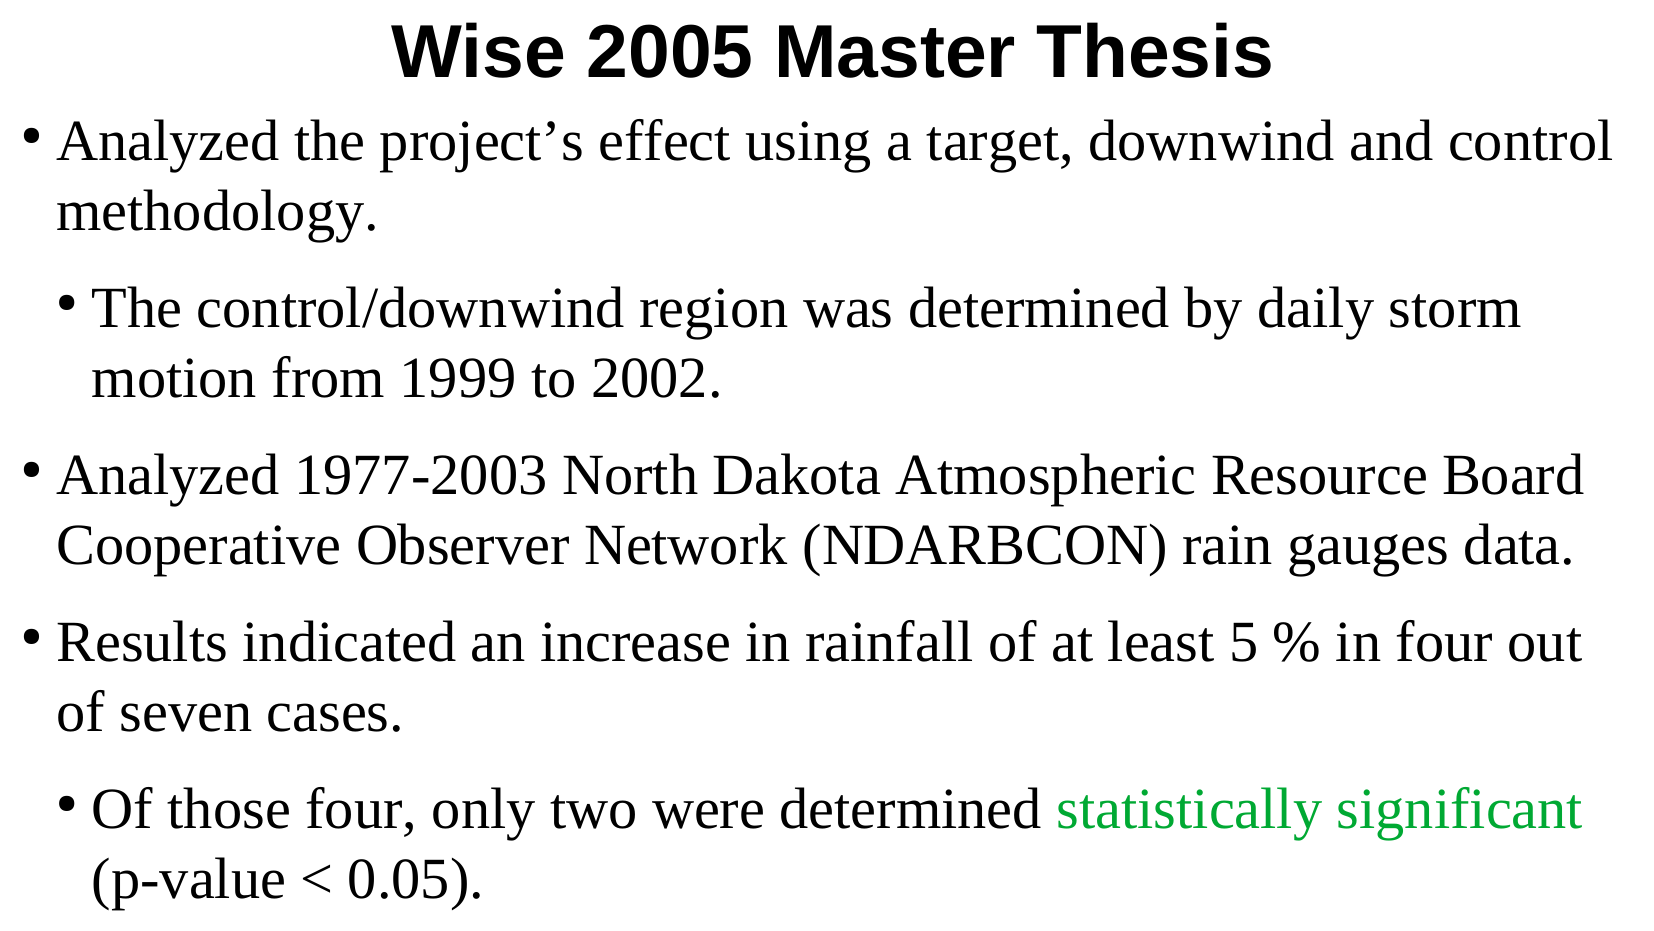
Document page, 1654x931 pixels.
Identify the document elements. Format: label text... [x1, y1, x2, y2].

title Wise 2005 Master Thesis [6, 0, 1654, 106]
text_box Analyzed the project’s effect using a target, downwind and control methodology. The control/downwind region was determined by daily storm motion from 1999 to 2002. Analyzed 1977-2003 North Dakota Atmospheric Resource Board Cooperative Observer Network (NDARBCON) rain gauges data. Results indicated an increase in rainfall of at least 5 % in four out of seven cases. Of those four, only two were determined statistically significant (p-value < 0.05). [6, 94, 1651, 919]
